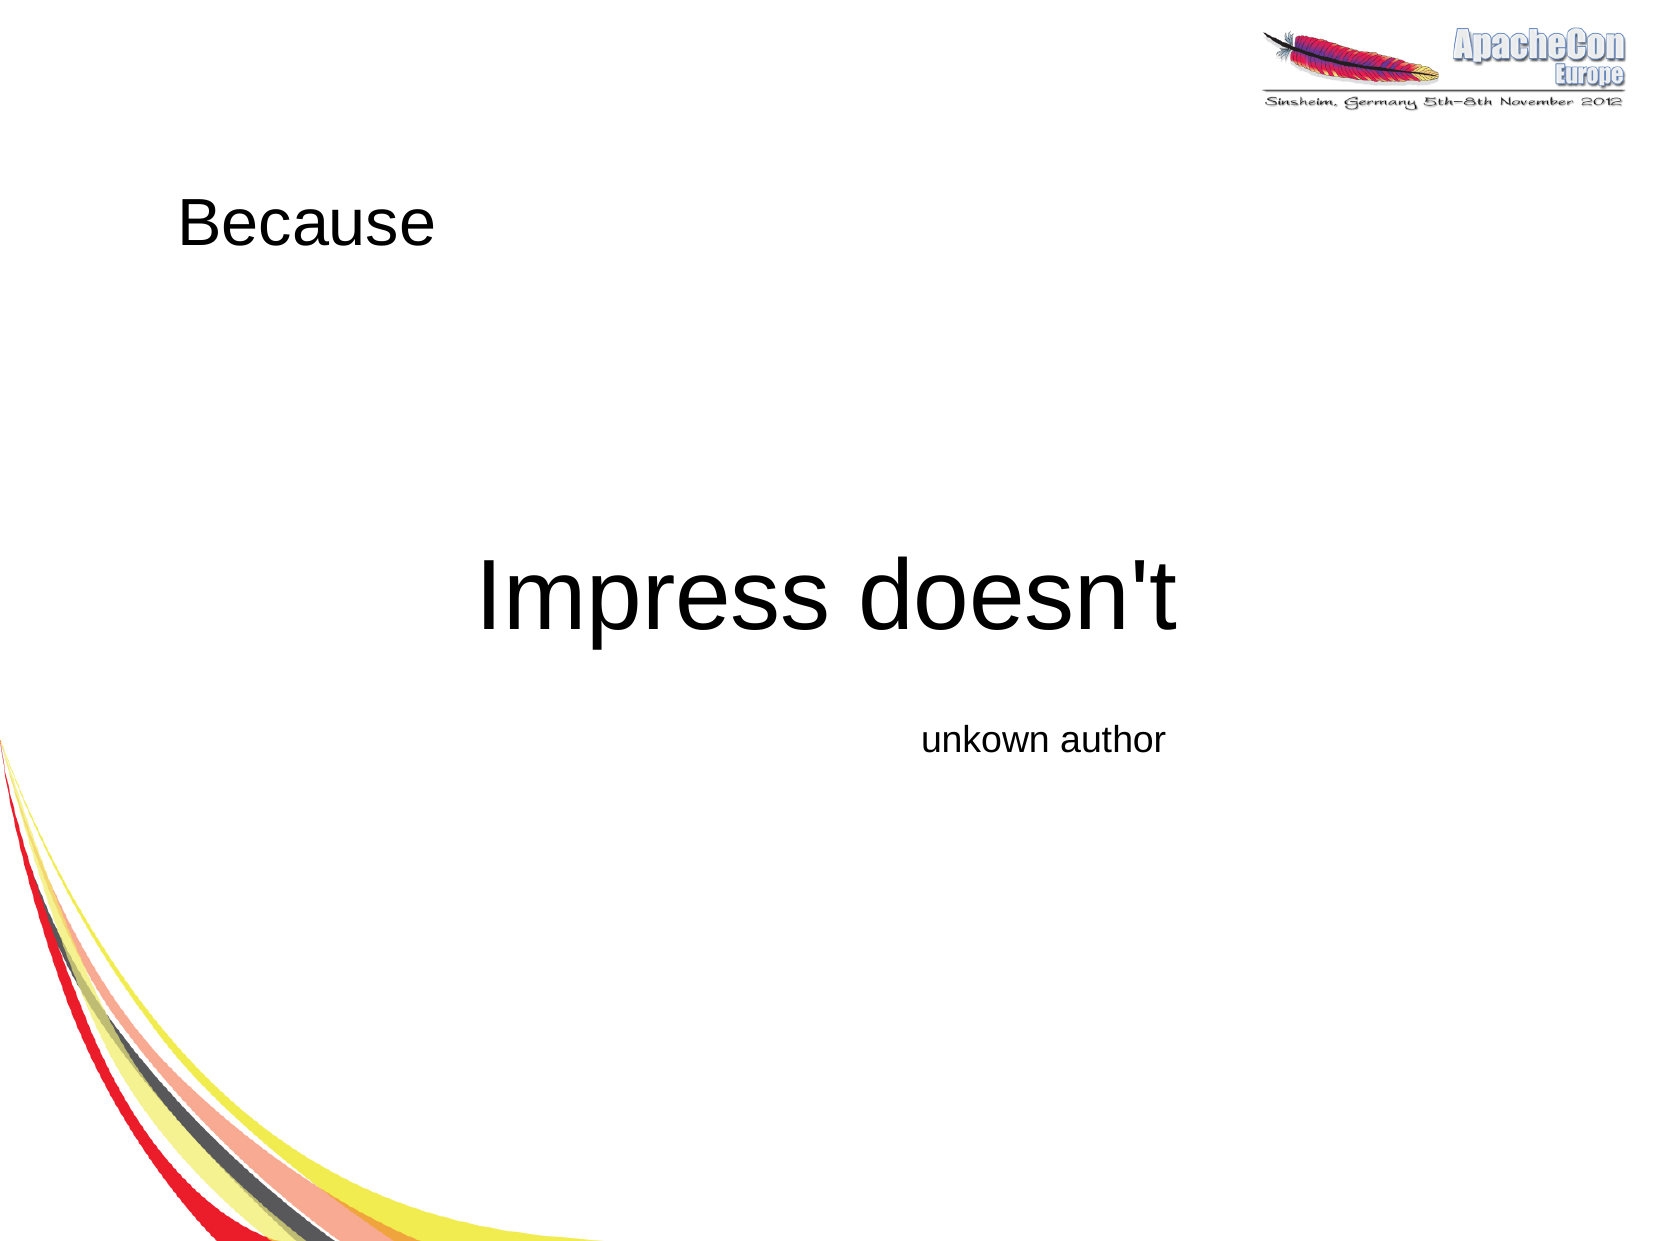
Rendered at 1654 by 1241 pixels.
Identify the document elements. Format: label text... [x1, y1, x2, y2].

title Because [177, 166, 1536, 279]
text_box Impress doesn't [0, 531, 1654, 659]
picture [0, 659, 1654, 1241]
picture [0, 0, 1654, 531]
text_box unkown author [620, 710, 1182, 768]
